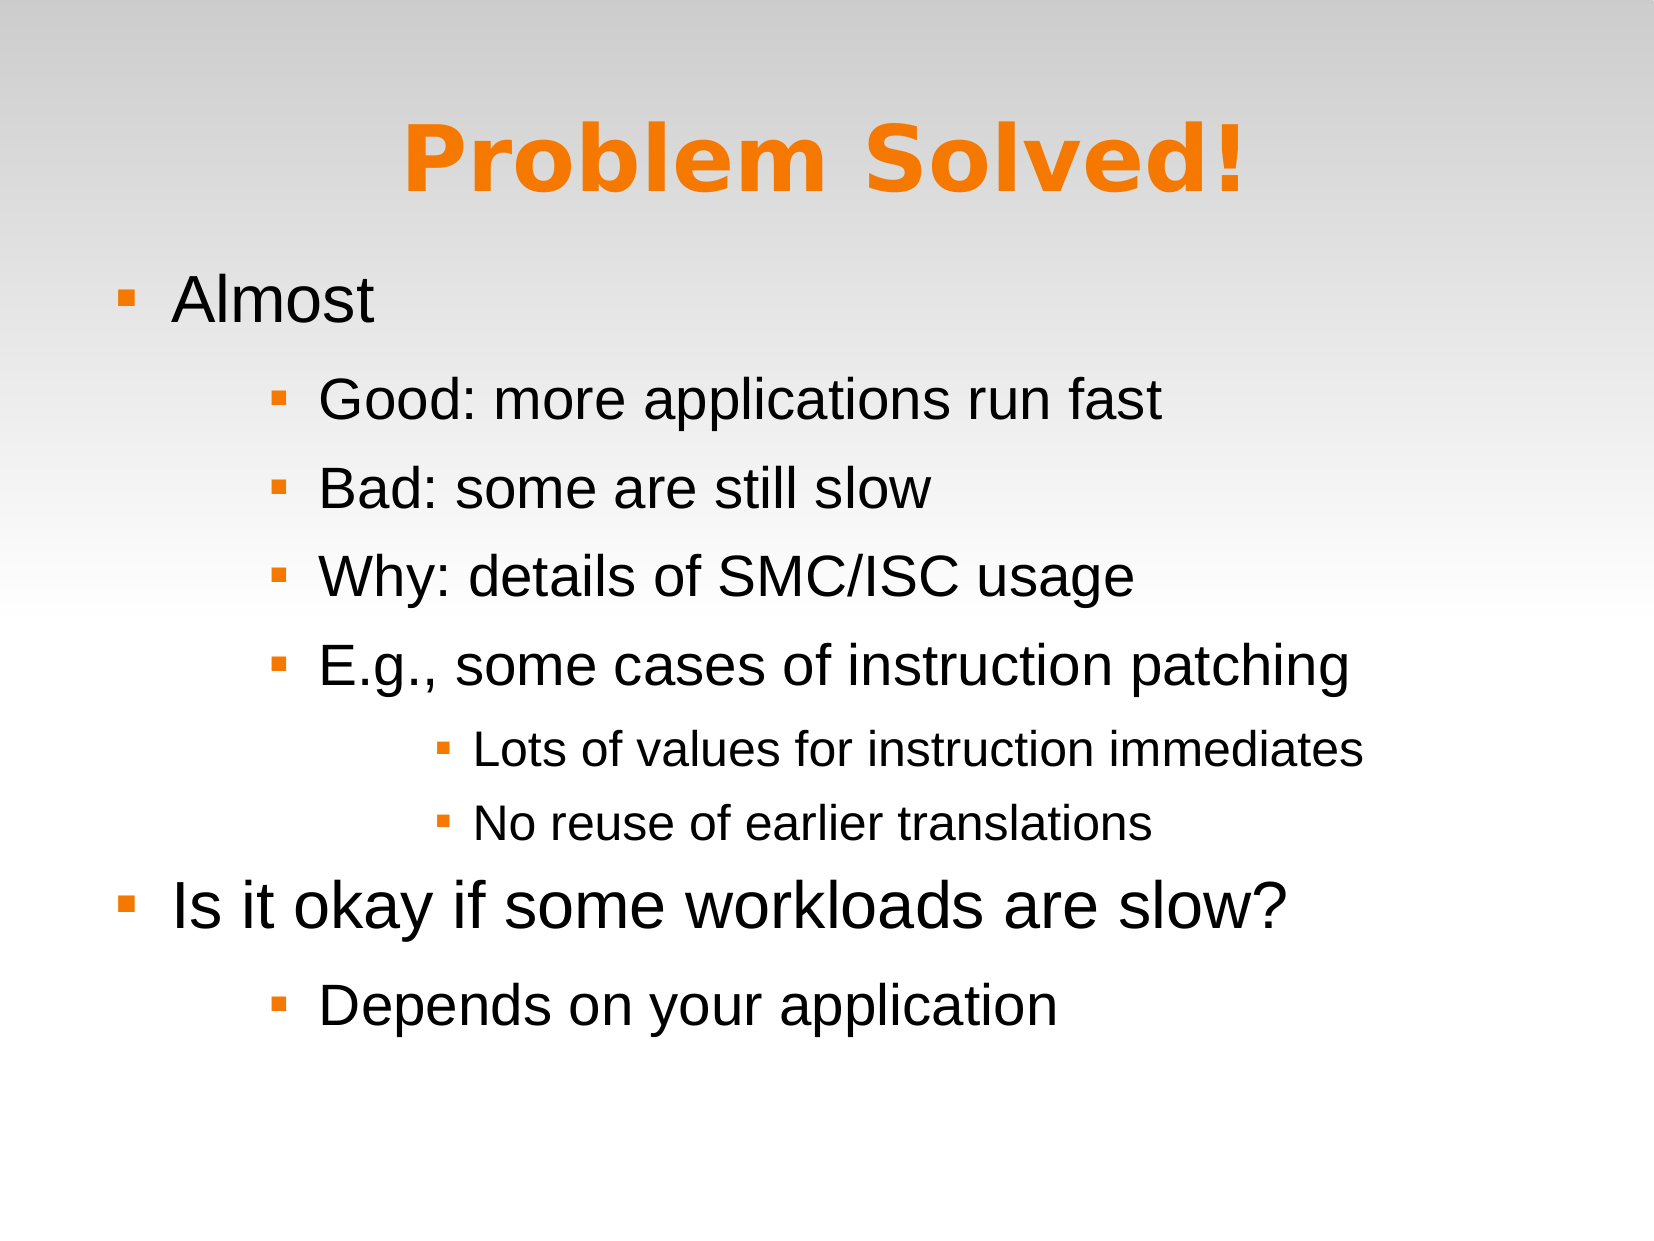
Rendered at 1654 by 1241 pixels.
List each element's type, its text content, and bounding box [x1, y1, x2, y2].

list Almost Good: more applications run fast Bad: some are still slow Why: details of SMC/ISC usage E.g., some cases of instruction patching Lots of values for instruction immediates No reuse of earlier translations Is it okay if some workloads are slow? Depends on your application [82, 262, 1571, 1163]
title Problem Solved! [82, 56, 1571, 262]
